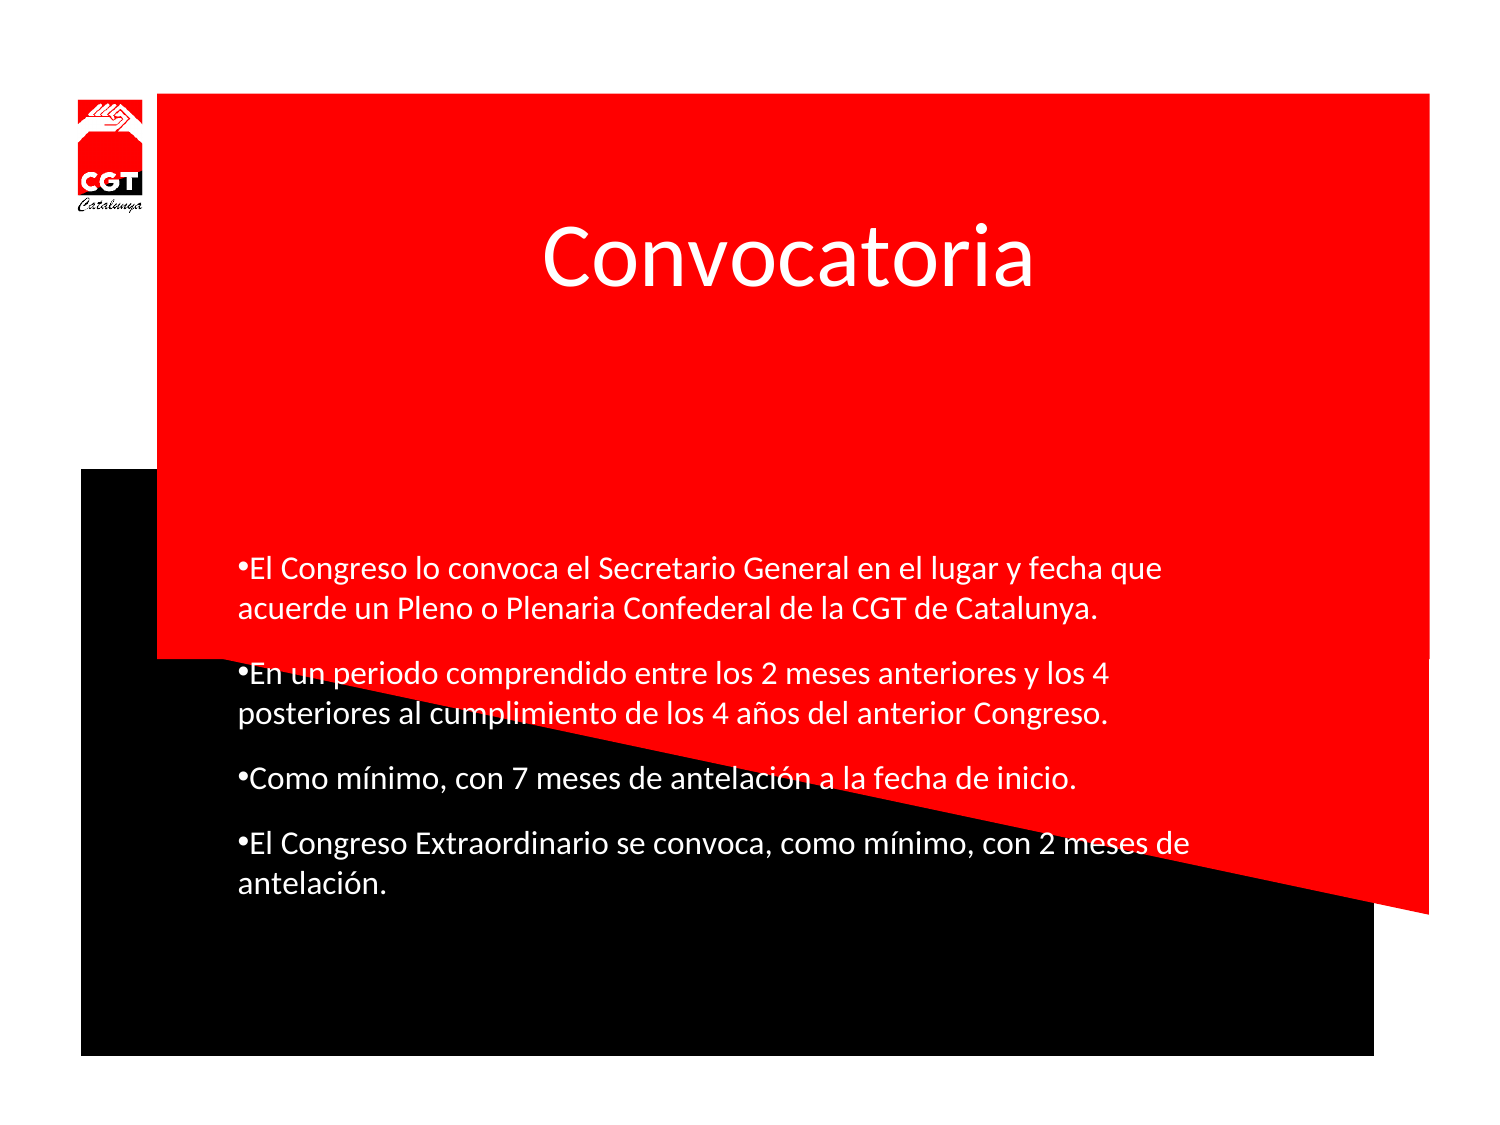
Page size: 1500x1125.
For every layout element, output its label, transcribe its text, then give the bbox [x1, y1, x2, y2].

title Convocatoria [152, 128, 1428, 370]
text_box [81, 93, 1430, 1055]
chart [70, 93, 153, 220]
text_box El Congreso lo convoca el Secretario General en el lugar y fecha que acuerde un Pleno o Plenaria Confederal de la CGT de Catalunya. En un periodo comprendido entre los 2 meses anteriores y los 4 posteriores al cumplimiento de los 4 años del anterior Congreso. Como mínimo, con 7 meses de antelación a la fecha de inicio. El Congreso Extraordinario se convoca, como mínimo, con 2 meses de antelación. [222, 538, 1273, 938]
